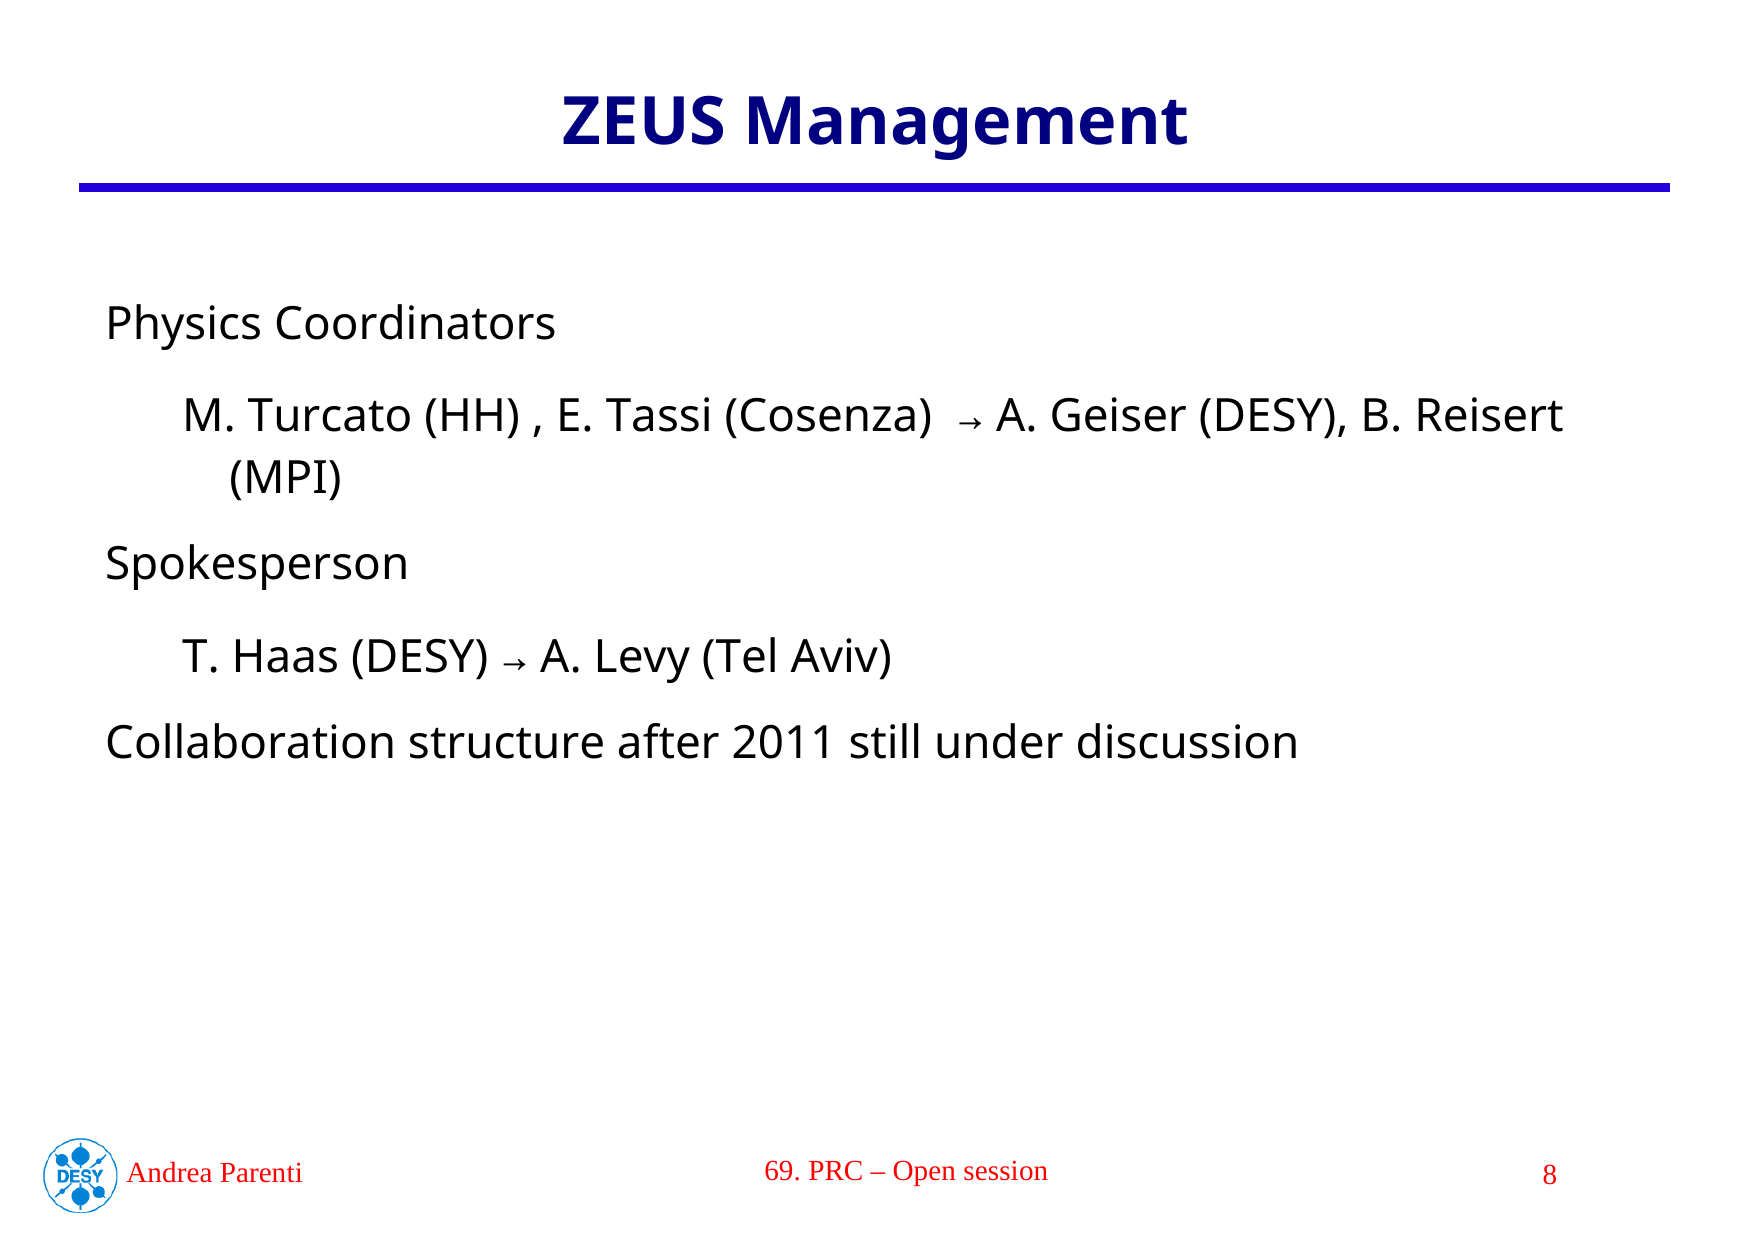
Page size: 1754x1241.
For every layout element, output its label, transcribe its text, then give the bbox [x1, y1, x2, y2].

list Physics Coordinators M. Turcato (HH) , E. Tassi (Cosenza) → A. Geiser (DESY), B. Reisert (MPI) Spokesperson T. Haas (DESY) → A. Levy (Tel Aviv) Collaboration structure after 2011 still under discussion [87, 290, 1666, 1109]
title ZEUS Management [87, 49, 1666, 188]
picture [42, 1138, 118, 1213]
